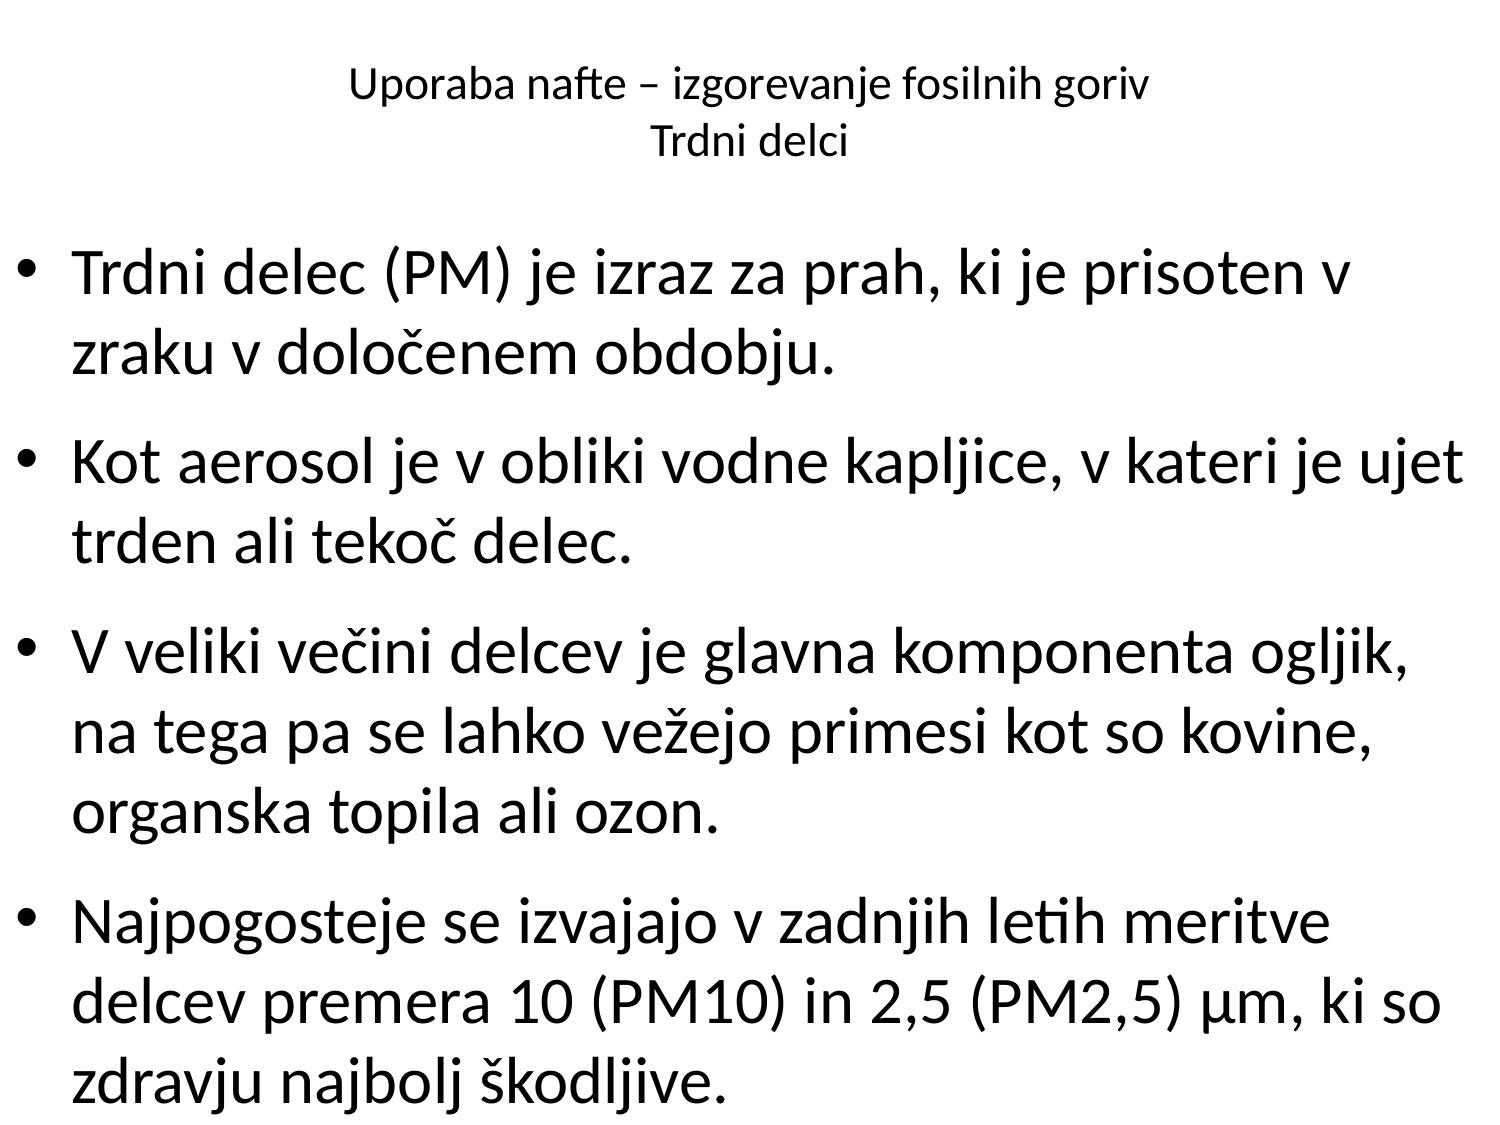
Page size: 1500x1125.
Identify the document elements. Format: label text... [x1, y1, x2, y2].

title Uporaba nafte – izgorevanje fosilnih goriv Trdni delci [0, 42, 1500, 219]
list Trdni delec (PM) je izraz za prah, ki je prisoten v zraku v določenem obdobju. Kot aerosol je v obliki vodne kapljice, v kateri je ujet trden ali tekoč delec. V veliki večini delcev je glavna komponenta ogljik, na tega pa se lahko vežejo primesi kot so kovine, organska topila ali ozon. Najpogosteje se izvajajo v zadnjih letih meritve delcev premera 10 (PM10) in 2,5 (PM2,5) µm, ki so zdravju najbolj škodljive. [0, 219, 1500, 1125]
